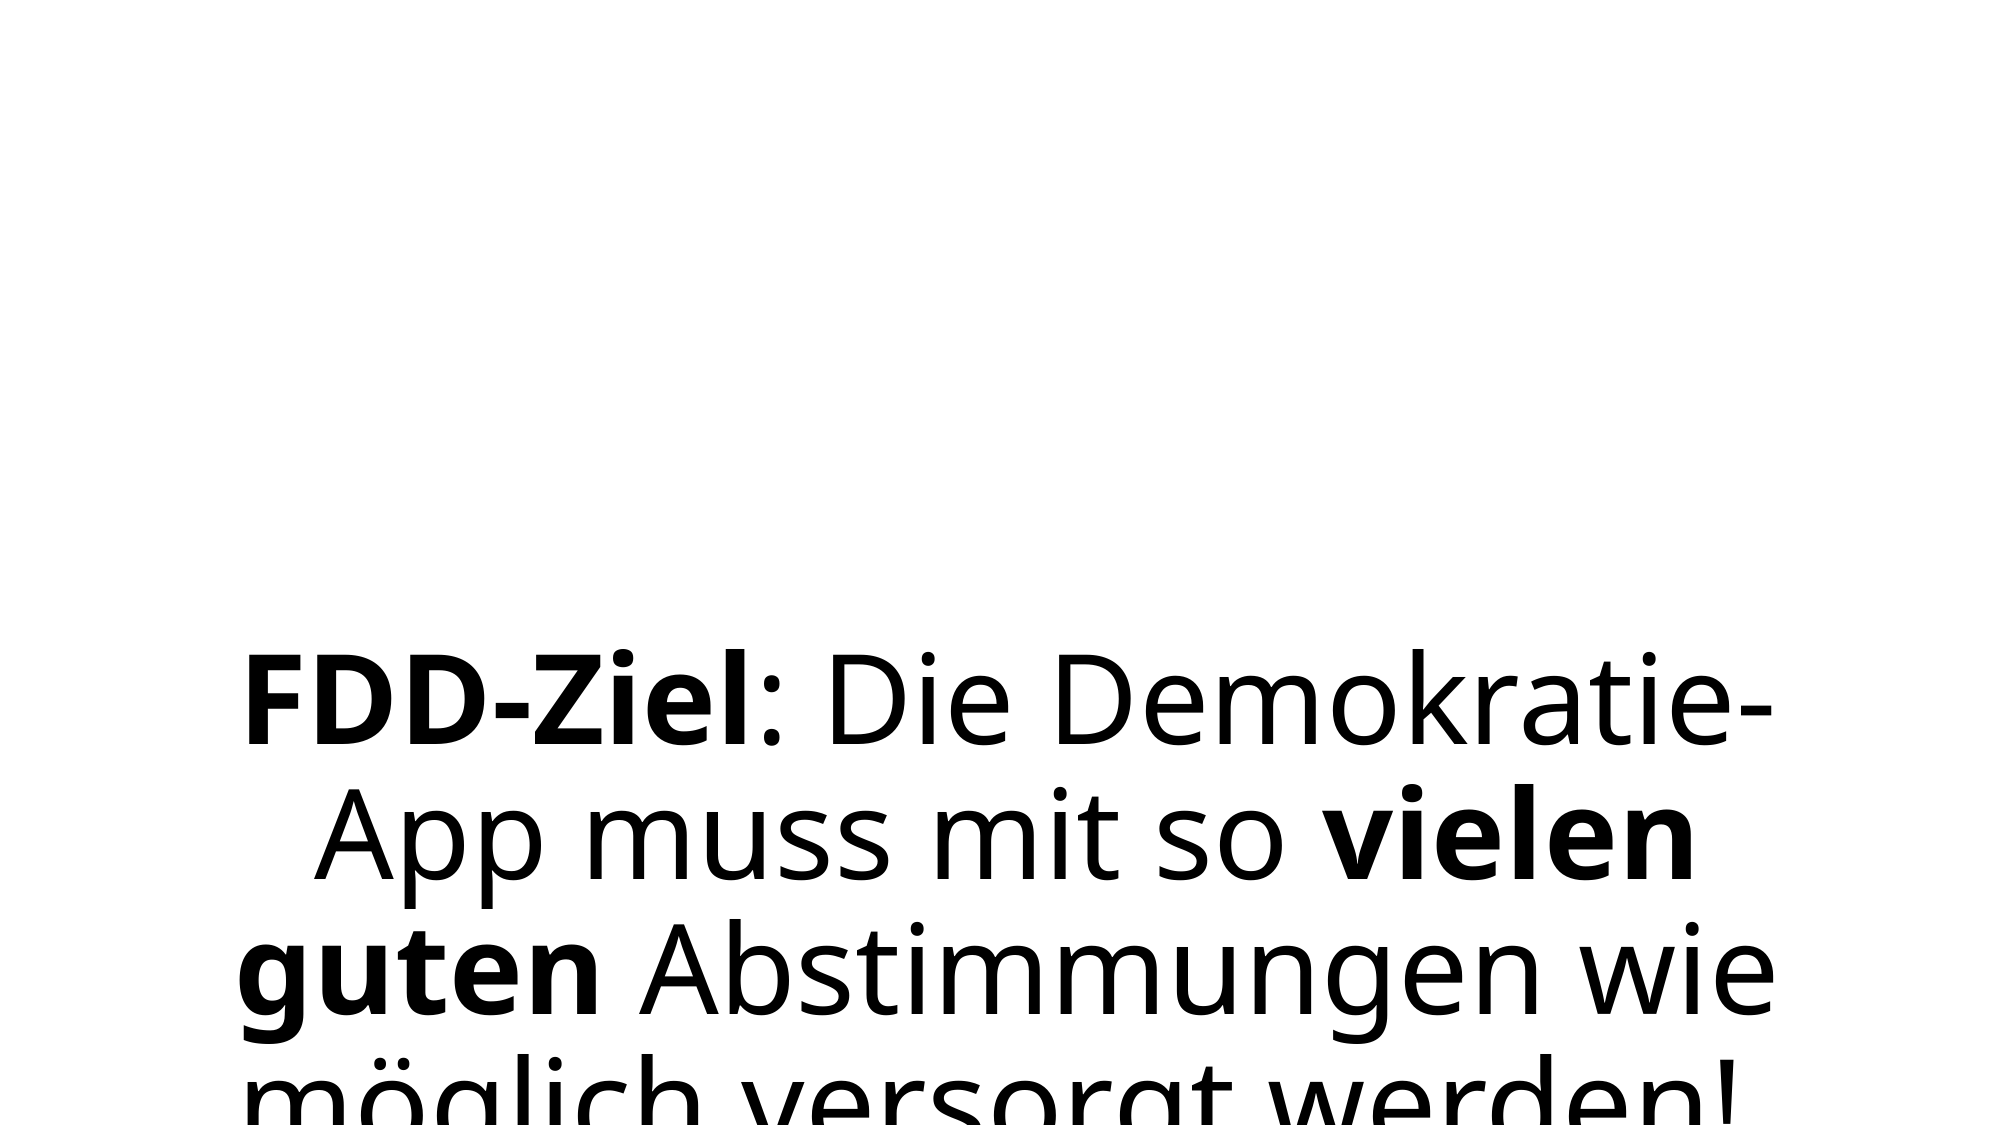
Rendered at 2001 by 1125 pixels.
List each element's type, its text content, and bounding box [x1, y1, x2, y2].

text_box FDD-Ziel: Die Demokratie-App muss mit so vielen guten Abstimmungen wie möglich versorgt werden! [145, 629, 1870, 847]
